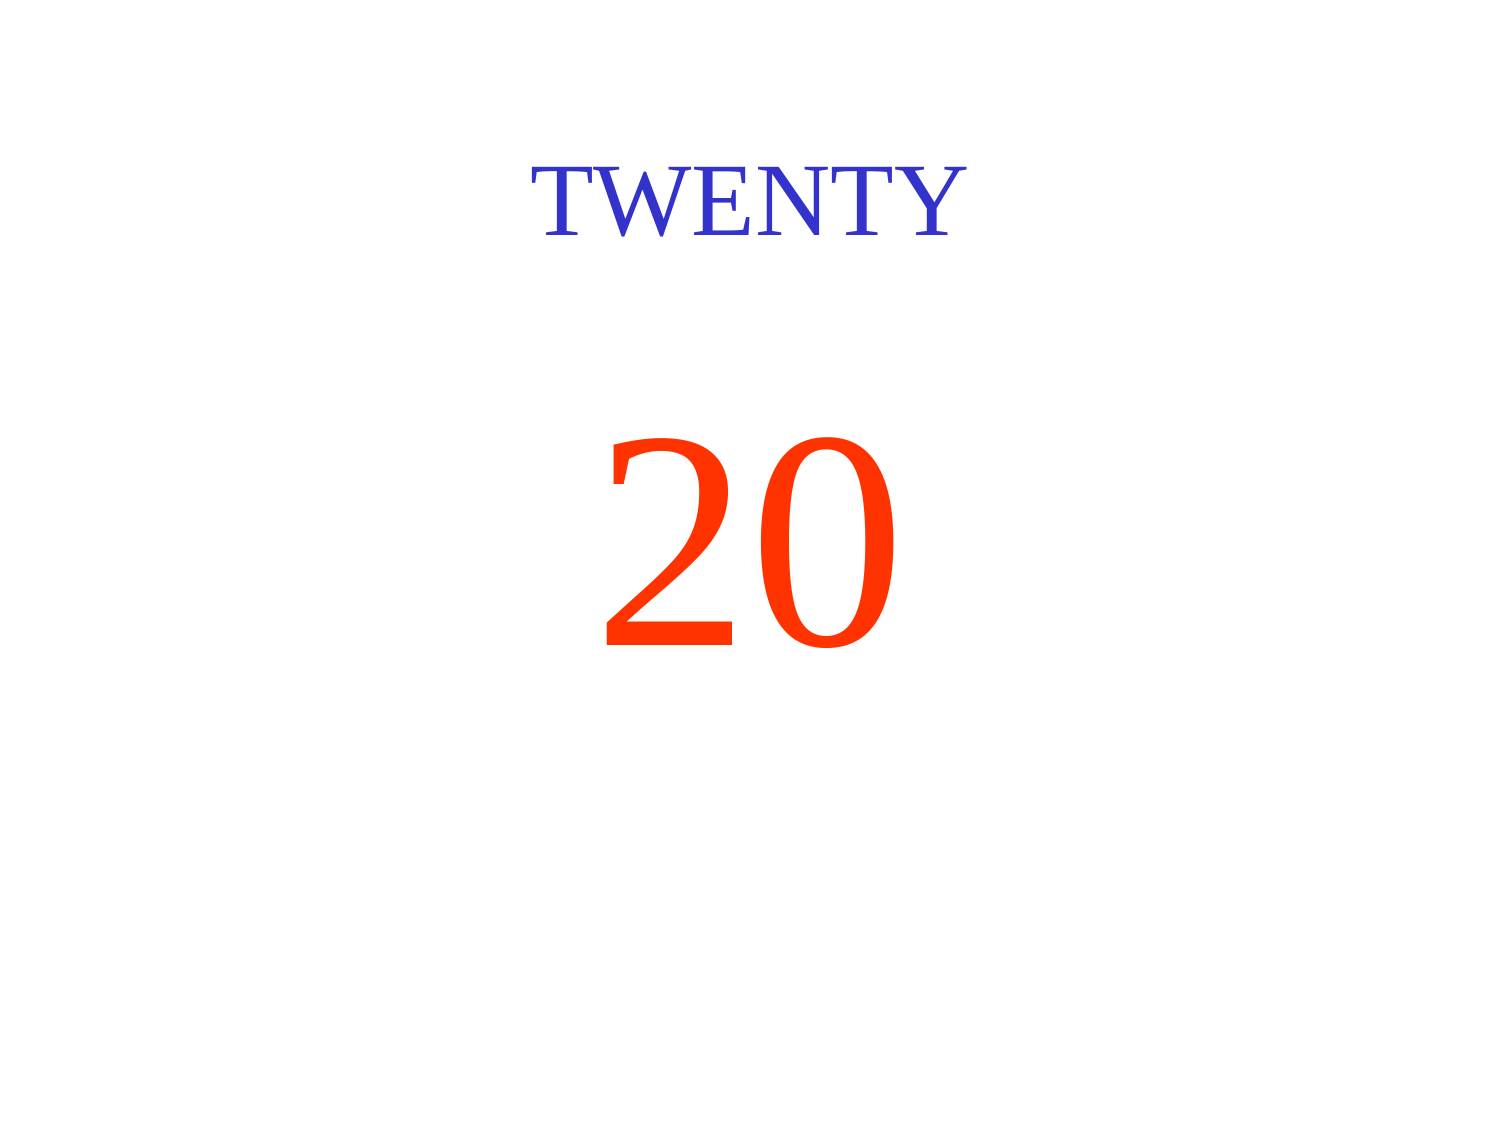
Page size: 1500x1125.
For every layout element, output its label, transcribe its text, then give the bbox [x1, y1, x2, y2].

title TWENTY [112, 99, 1388, 288]
list 20 [112, 324, 1388, 1000]
